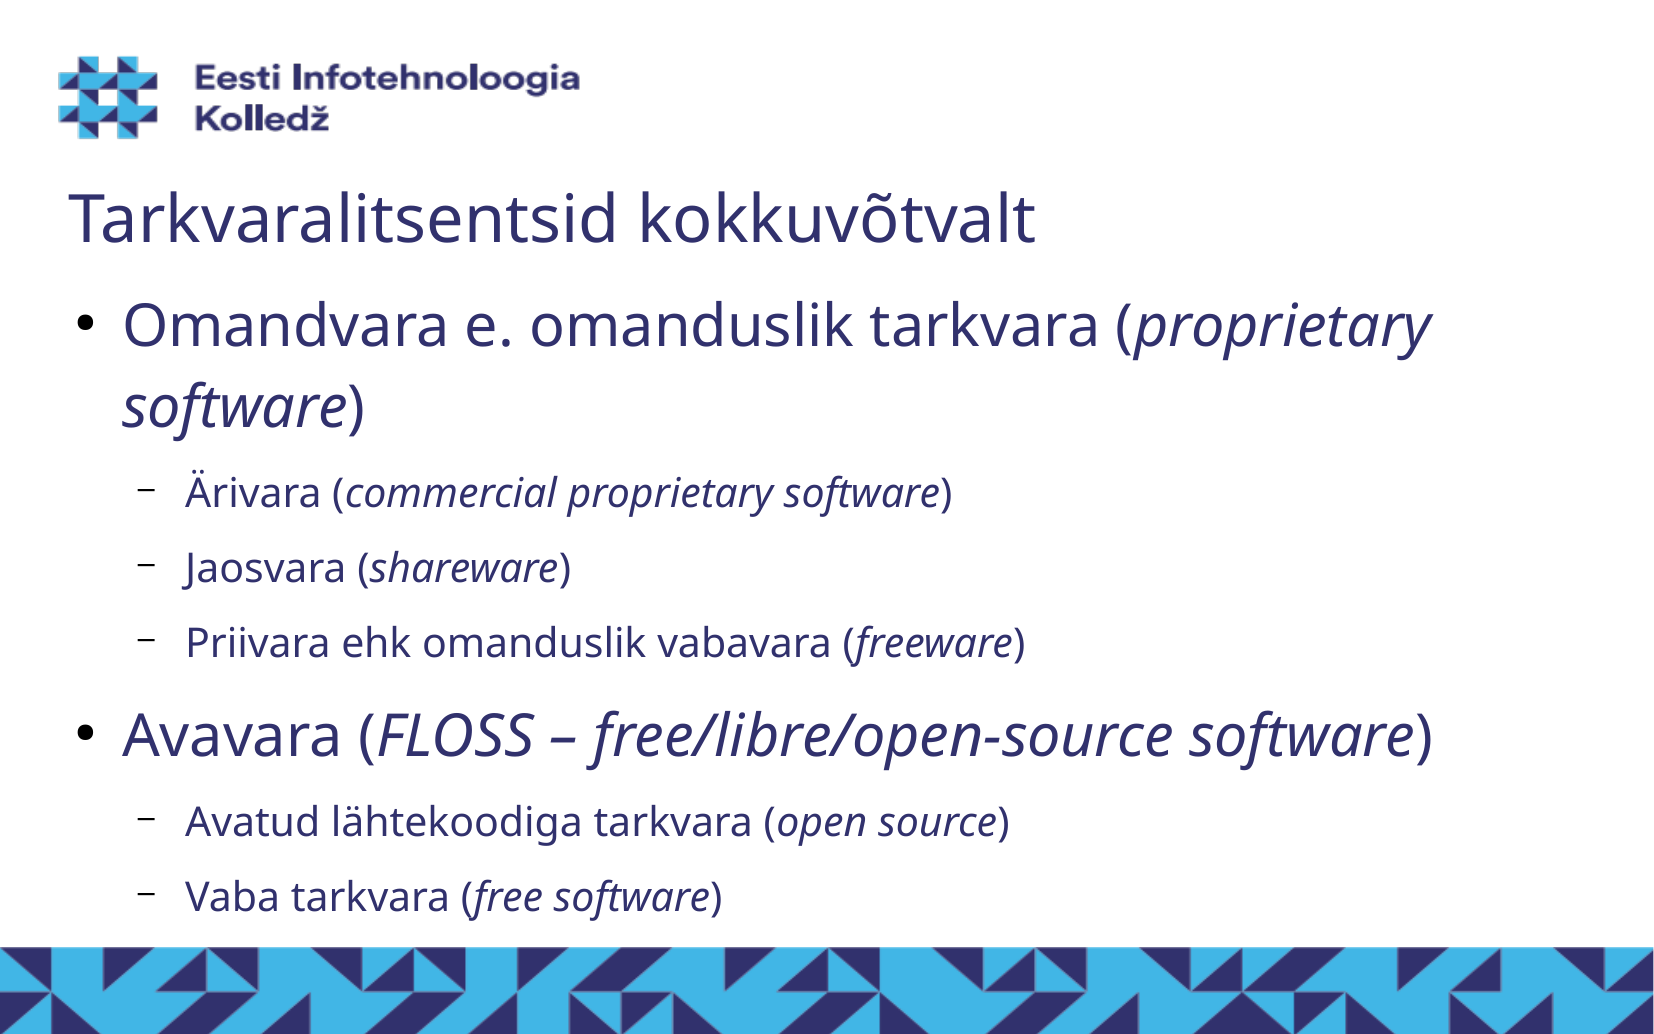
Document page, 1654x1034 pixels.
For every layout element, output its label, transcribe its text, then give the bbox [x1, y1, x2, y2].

list Omandvara e. omanduslik tarkvara (proprietary software) Ärivara (commercial proprietary software) Jaosvara (shareware) Priivara ehk omanduslik vabavara (freeware) Avavara (FLOSS – free/libre/open-source software) Avatud lähtekoodiga tarkvara (open source) Vaba tarkvara (free software) [59, 283, 1595, 936]
title Tarkvaralitsentsid kokkuvõtvalt [68, 147, 1536, 283]
